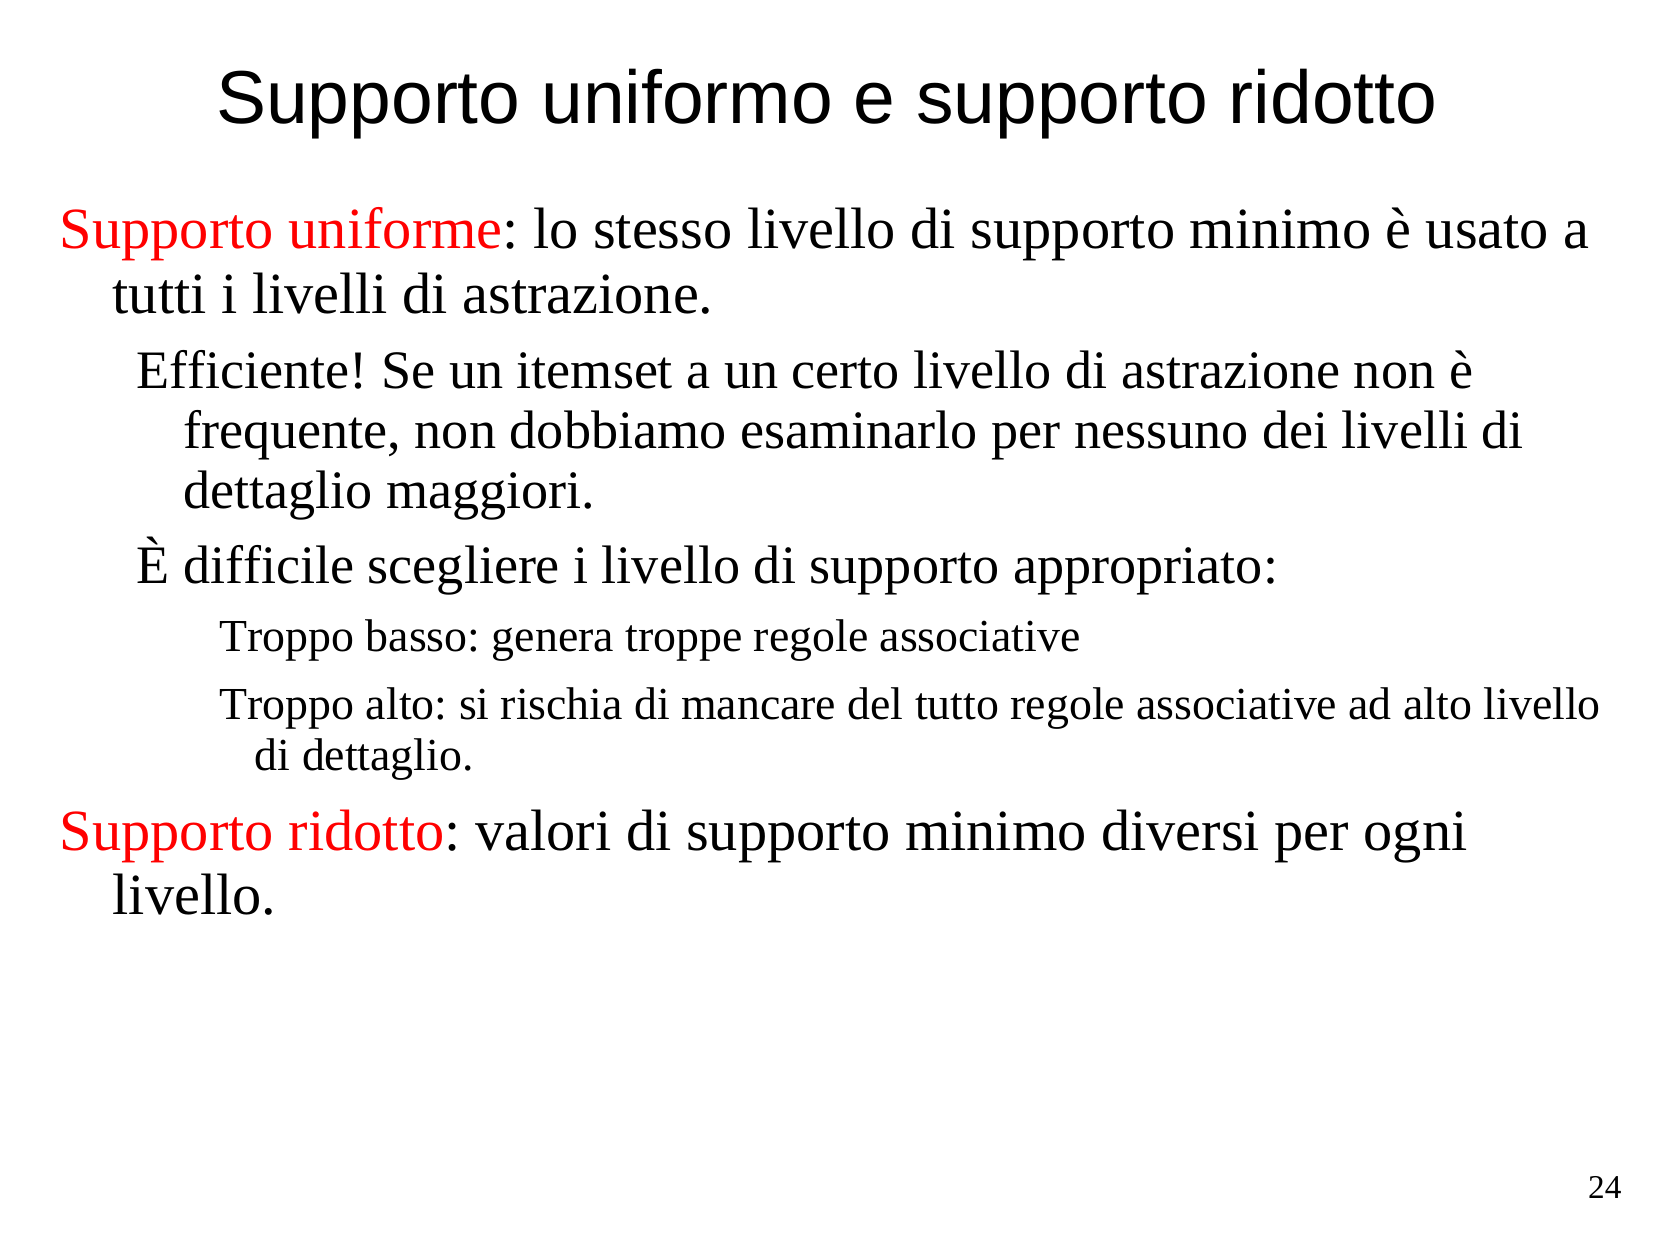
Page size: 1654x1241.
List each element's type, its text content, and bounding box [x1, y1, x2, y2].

title Supporto uniformo e supporto ridotto [37, 30, 1617, 166]
list Supporto uniforme: lo stesso livello di supporto minimo è usato a tutti i livelli di astrazione. Efficiente! Se un itemset a un certo livello di astrazione non è frequente, non dobbiamo esaminarlo per nessuno dei livelli di dettaglio maggiori. È difficile scegliere i livello di supporto appropriato: Troppo basso: genera troppe regole associative Troppo alto: si rischia di mancare del tutto regole associative ad alto livello di dettaglio. Supporto ridotto: valori di supporto minimo diversi per ogni livello. [42, 196, 1612, 1187]
